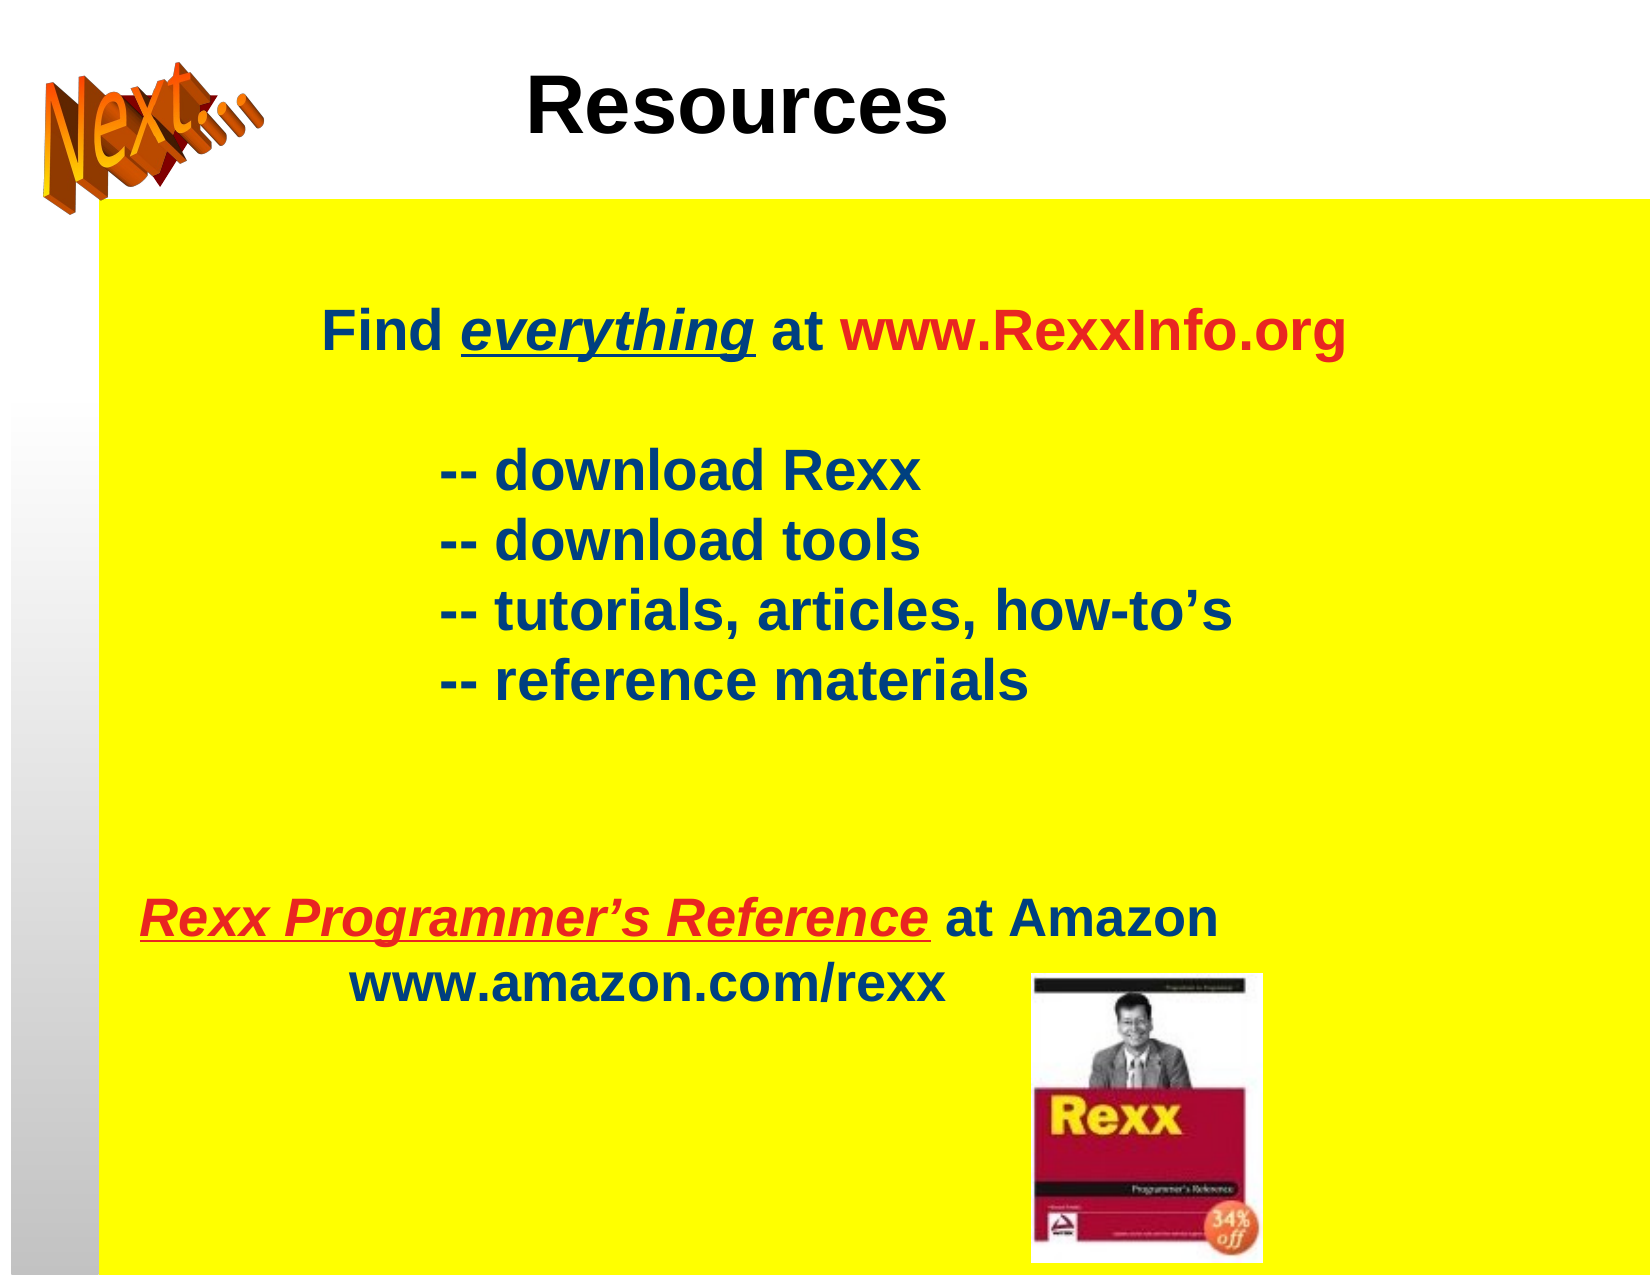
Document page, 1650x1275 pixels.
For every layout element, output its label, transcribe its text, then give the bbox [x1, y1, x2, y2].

text_box [174, 131, 188, 152]
text_box Resources [525, 49, 1188, 150]
text_box Find everything at www.RexxInfo.org -- download Rexx -- download tools -- tutorials, articles, how-to’s -- reference materials Rexx Programmer’s Reference at Amazon www.amazon.com/rexx [124, 284, 1650, 1201]
text_box [121, 95, 144, 117]
text_box [152, 152, 177, 187]
text_box [200, 95, 218, 113]
picture [1031, 973, 1263, 1263]
text_box [11, 199, 1650, 1275]
